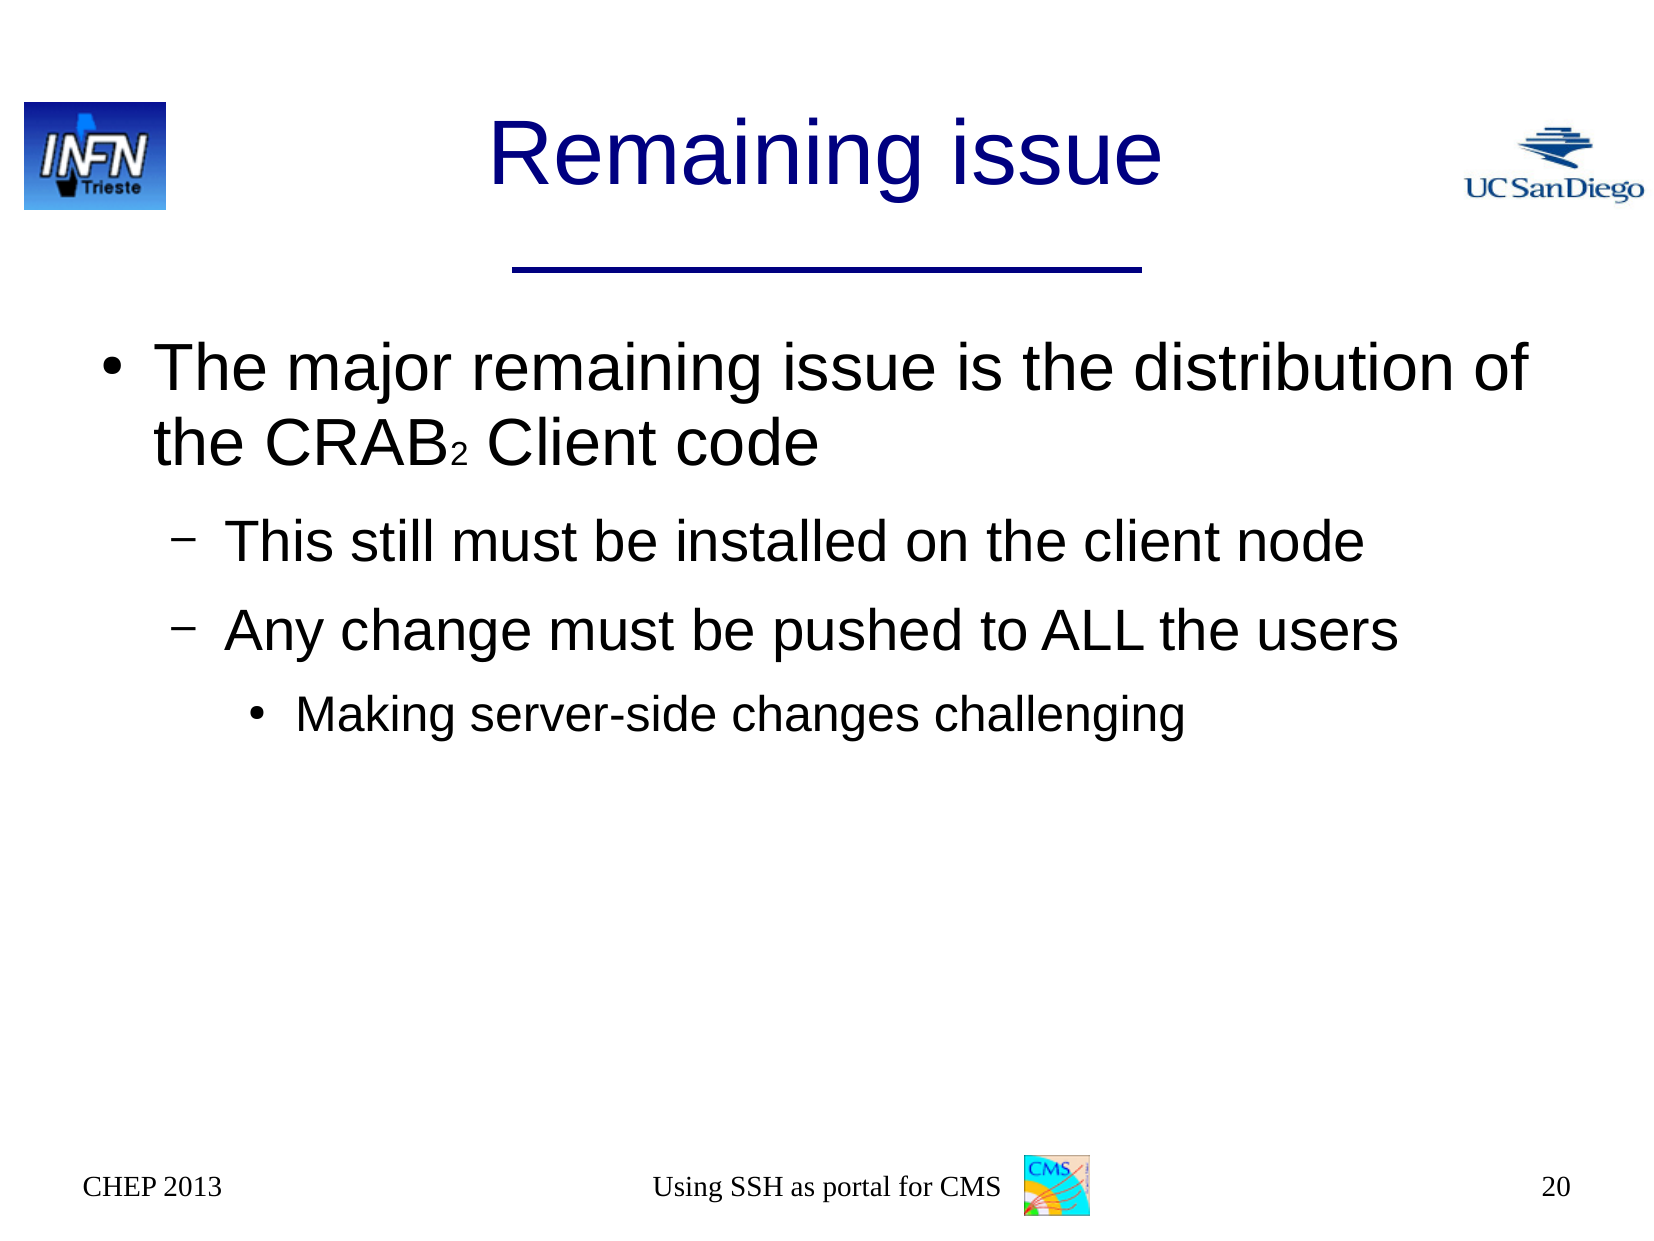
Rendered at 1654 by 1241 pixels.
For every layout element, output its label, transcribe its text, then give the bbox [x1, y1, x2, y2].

title Remaining issue [82, 49, 1571, 257]
picture [1571, 89, 1654, 240]
list The major remaining issue is the distribution of the CRAB2 Client code This still must be installed on the client node Any change must be pushed to ALL the users Making server-side changes challenging [82, 330, 1538, 1126]
picture [1024, 1155, 1090, 1216]
picture [24, 102, 82, 210]
